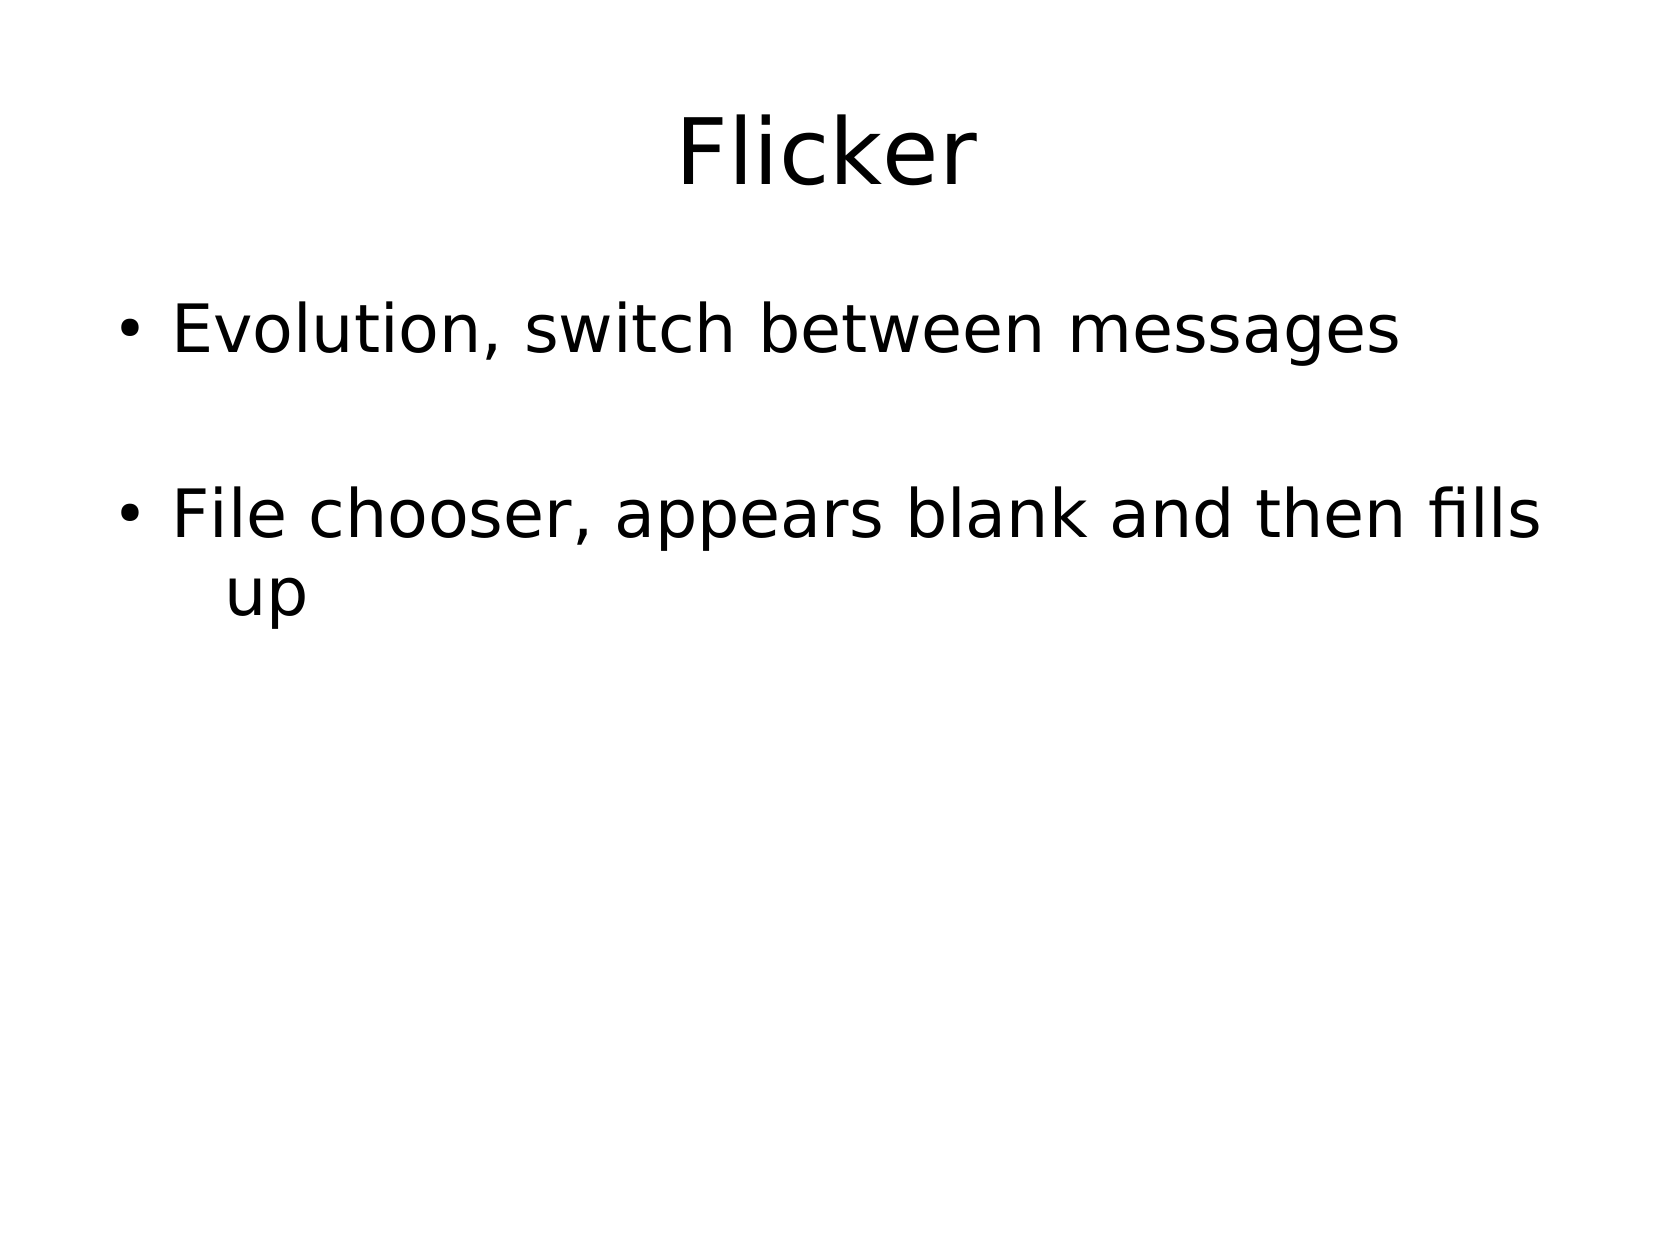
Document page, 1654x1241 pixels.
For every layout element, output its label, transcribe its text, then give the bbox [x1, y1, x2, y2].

list Evolution, switch between messages File chooser, appears blank and then fills up [82, 290, 1571, 1109]
title Flicker [82, 49, 1571, 257]
